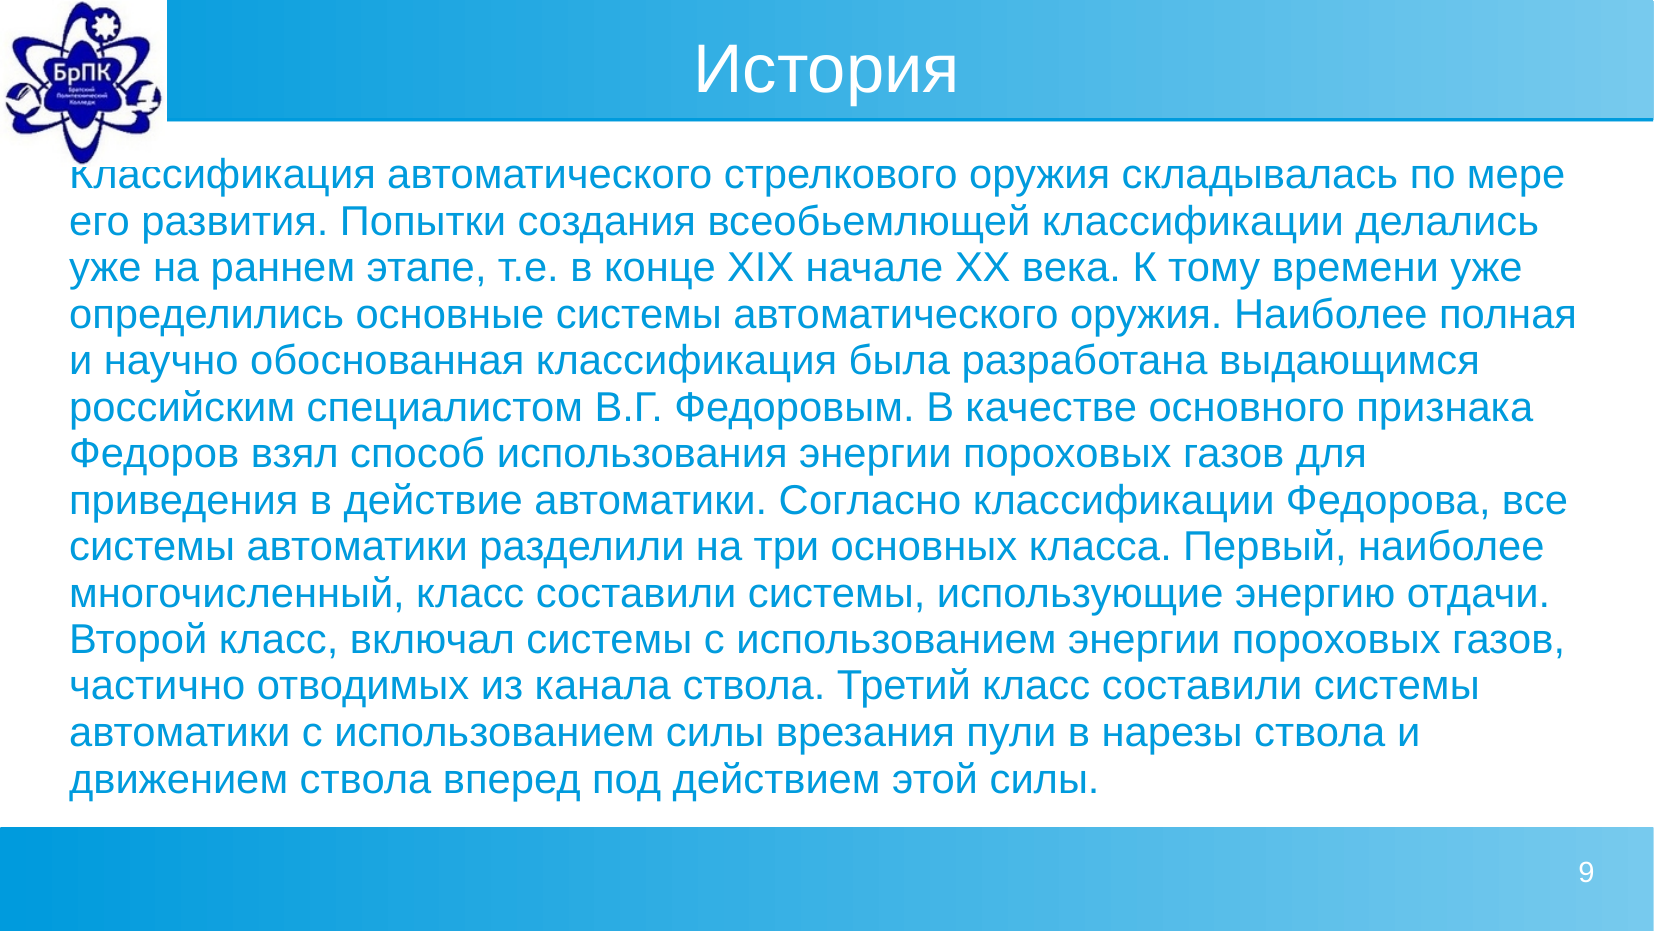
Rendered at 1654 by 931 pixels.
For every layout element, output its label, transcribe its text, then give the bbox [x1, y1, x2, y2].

title История [167, 29, 1595, 108]
picture [0, 0, 167, 167]
list Классификация автоматического стрелкового оружия складывалась по мере его развития. Попытки создания всеобьемлющей классификации делались уже на раннем этапе, т.е. в конце XIX начале XX века. К тому времени уже определились основные системы автоматического оружия. Наиболее полная и научно обоснованная классификация была разработана выдающимся российским специалистом В.Г. Федоровым. В качестве основного признака Федоров взял способ использования энергии пороховых газов для приведения в действие автоматики. Согласно классификации Федорова, все системы автоматики разделили на три основных класса. Первый, наиболее многочисленный, класс составили системы, использующие энергию отдачи. Второй класс, включал системы с использованием энергии пороховых газов, частично отводимых из канала ствола. Третий класс составили системы автоматики с использованием силы врезания пули в нарезы ствола и движением ствола вперед под действием этой силы. [69, 151, 1595, 768]
